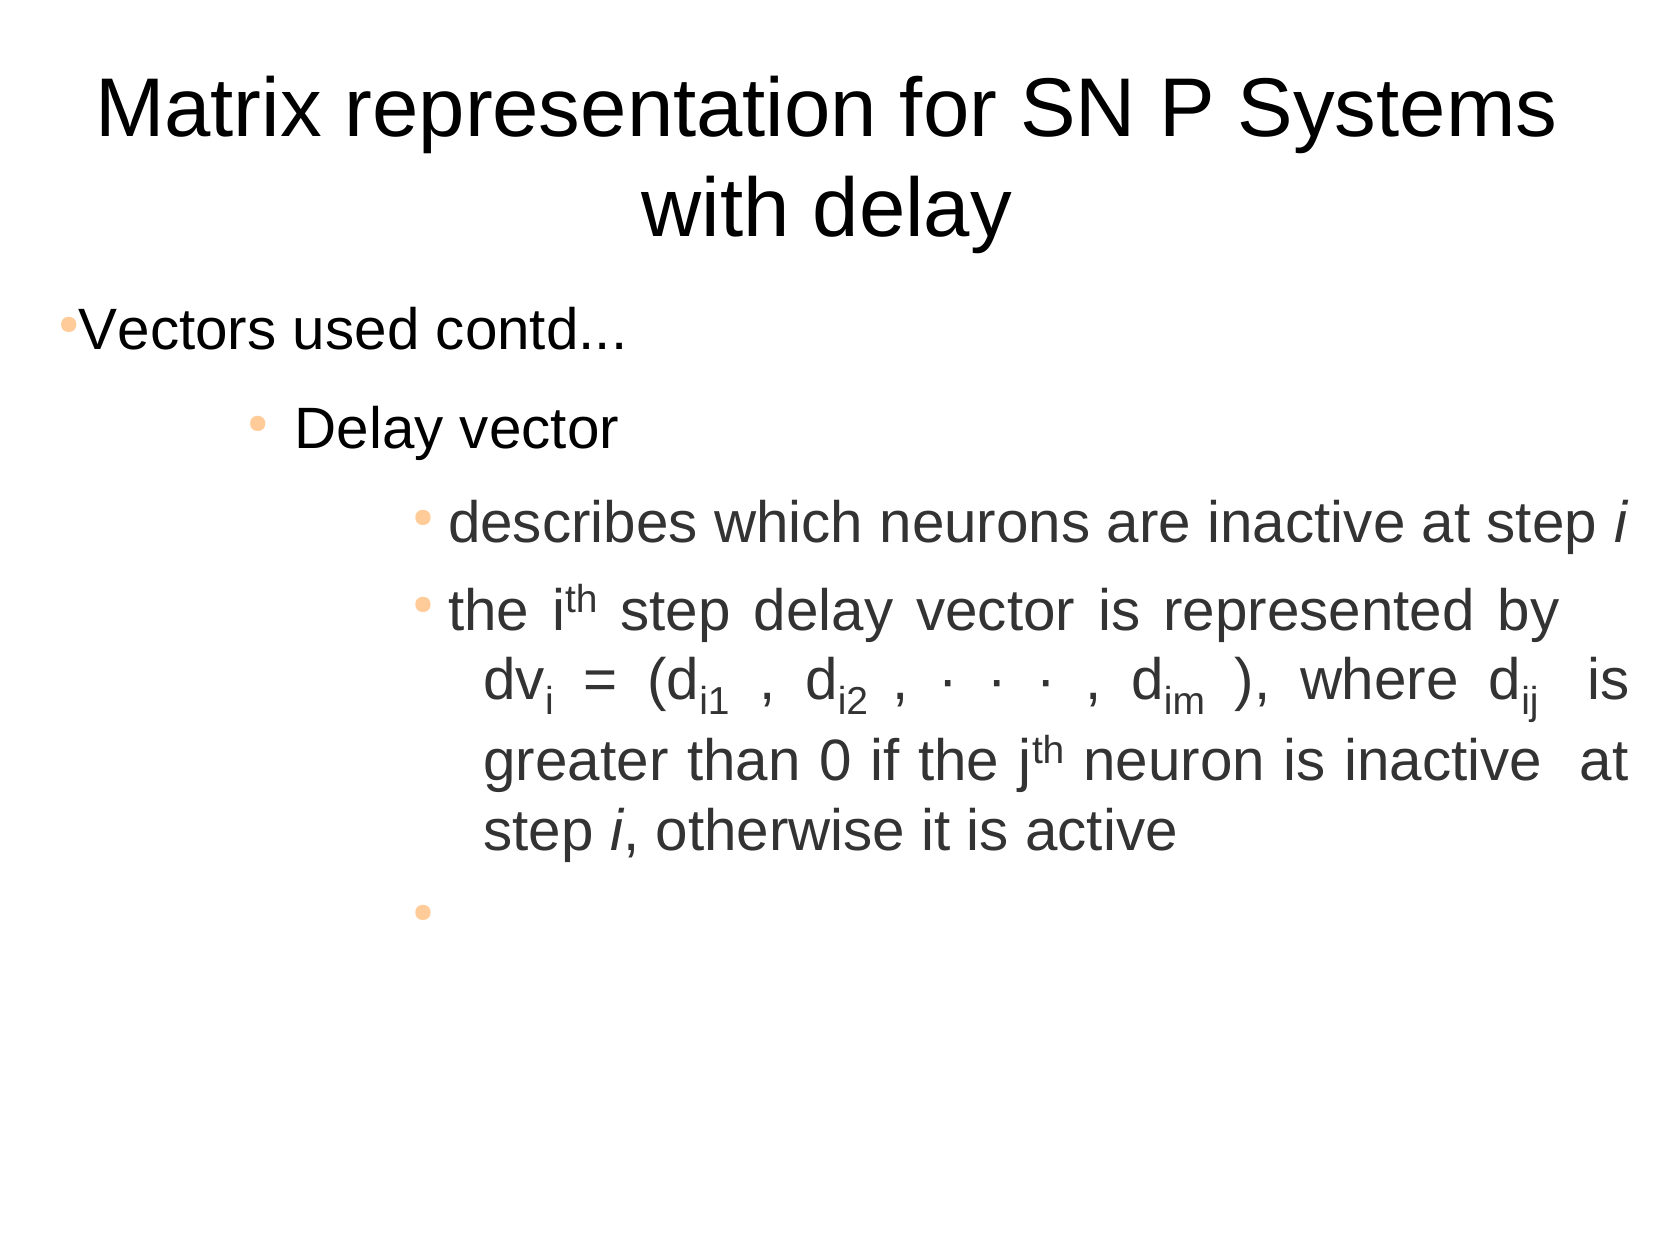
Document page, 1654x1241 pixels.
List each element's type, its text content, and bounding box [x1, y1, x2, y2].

list Vectors used contd... Delay vector describes which neurons are inactive at step i the ith step delay vector is represented by dvi = (di1 , di2 , · · · , dim ), where dij is greater than 0 if the jth neuron is inactive at step i, otherwise it is active [58, 291, 1630, 1241]
title Matrix representation for SN P Systems with delay [82, 49, 1571, 257]
